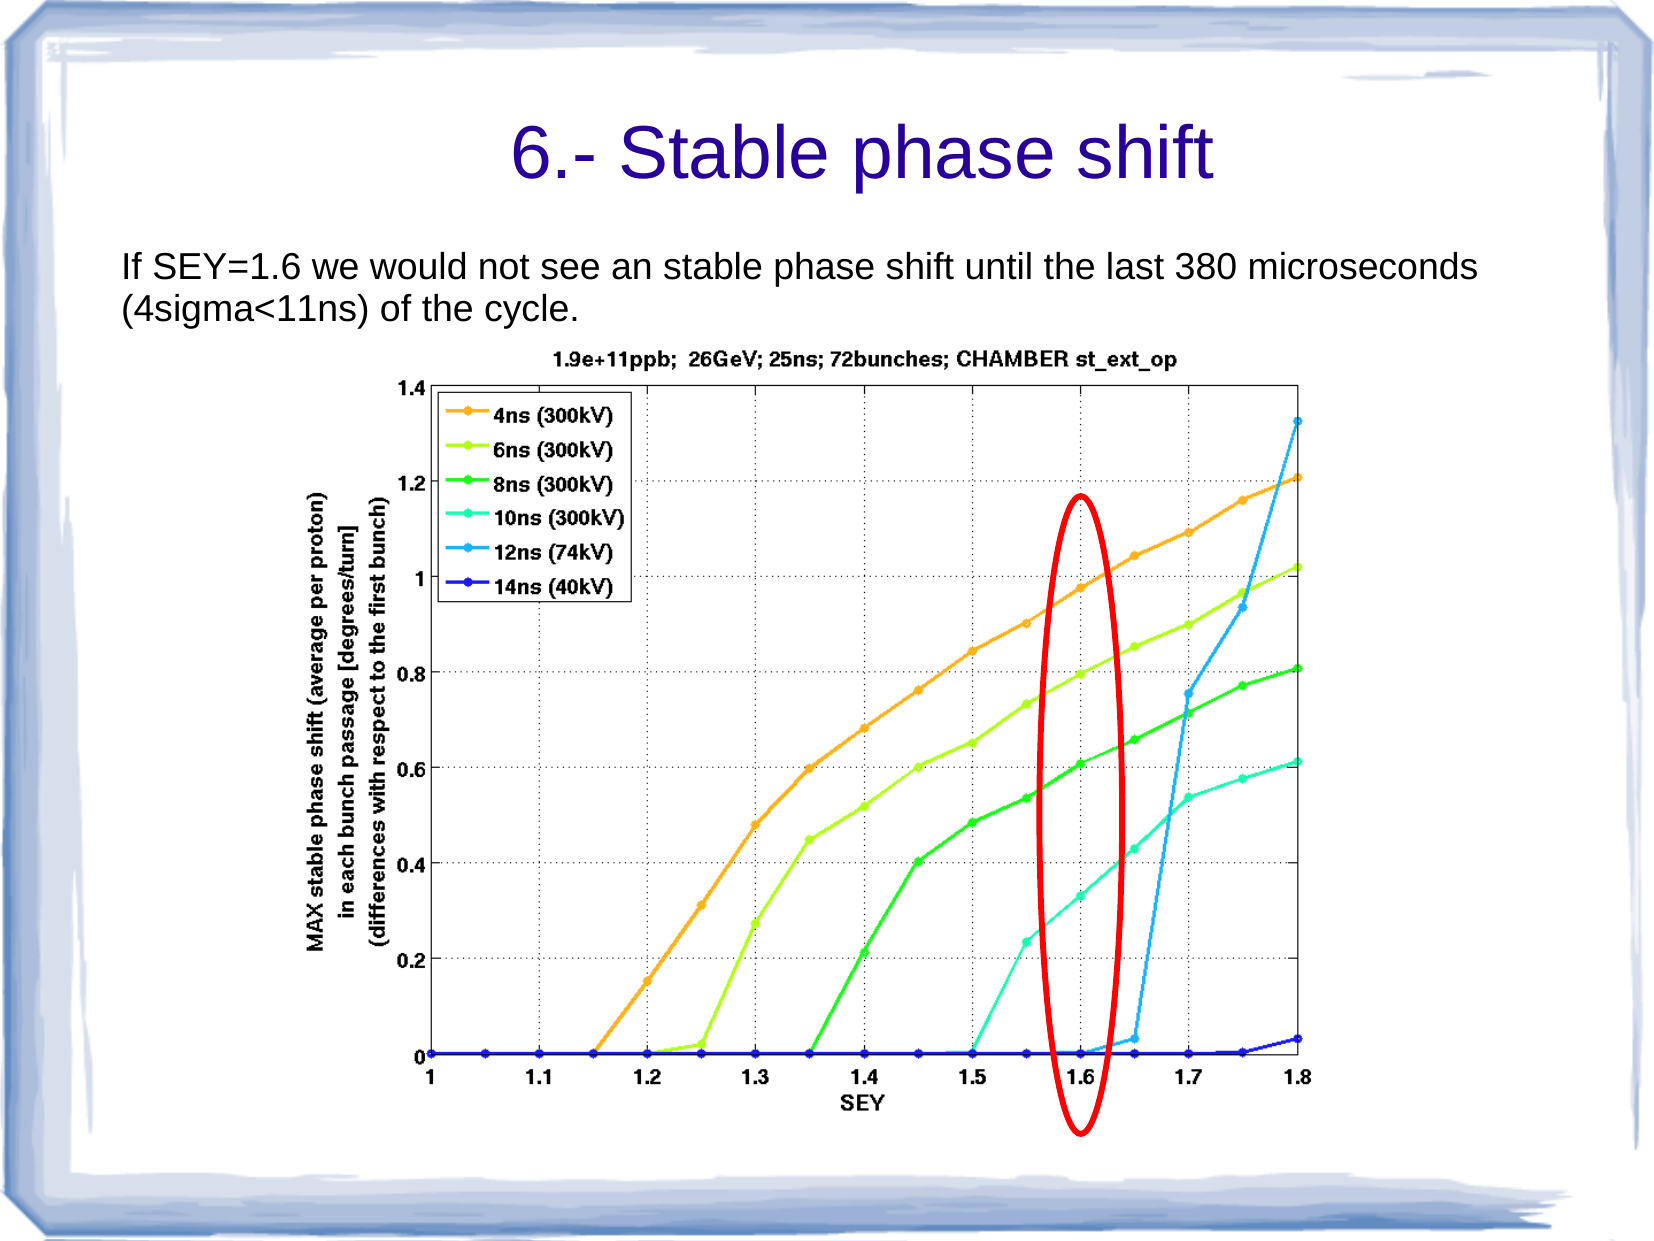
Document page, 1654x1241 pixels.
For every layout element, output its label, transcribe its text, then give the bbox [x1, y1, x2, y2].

title 6.- Stable phase shift [82, 49, 1571, 257]
picture [0, 0, 1654, 1241]
text_box If SEY=1.6 we would not see an stable phase shift until the last 380 microseconds (4sigma<11ns) of the cycle. [106, 238, 1607, 338]
